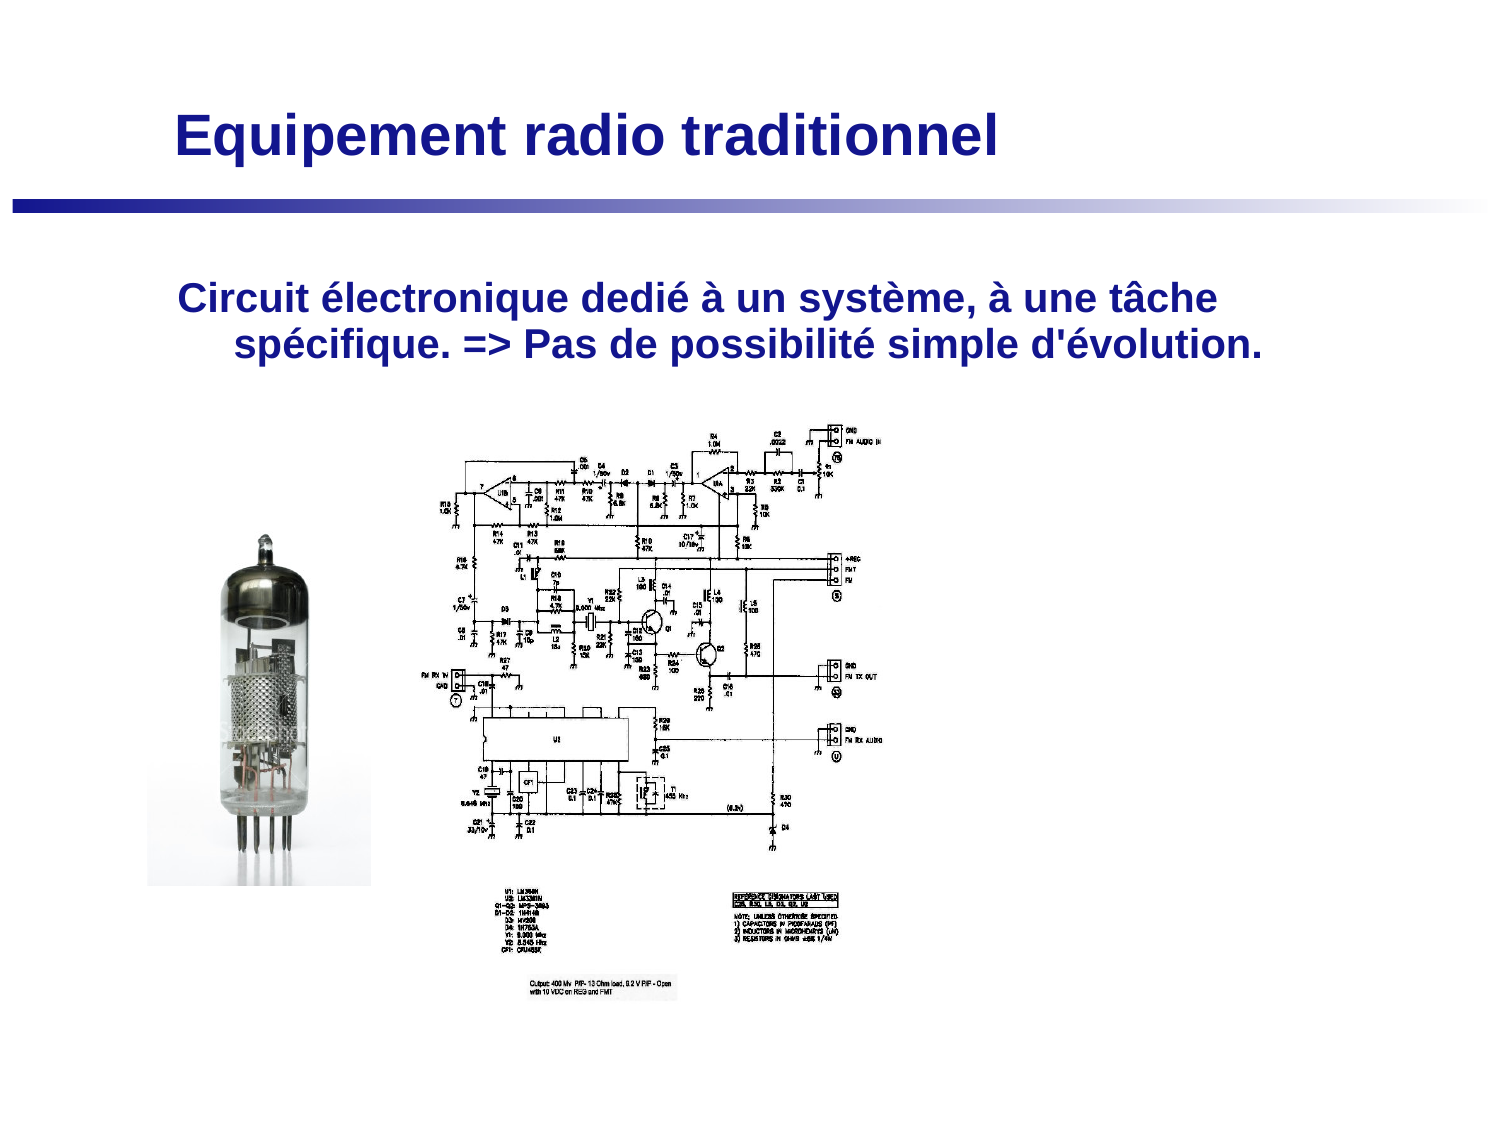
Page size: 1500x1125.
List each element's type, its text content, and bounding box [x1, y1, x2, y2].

list Circuit électronique dedié à un système, à une tâche spécifique. => Pas de possibilité simple d'évolution. [162, 267, 1388, 894]
title Equipement radio traditionnel [159, 0, 1385, 175]
picture [413, 413, 886, 1004]
picture [147, 515, 371, 886]
